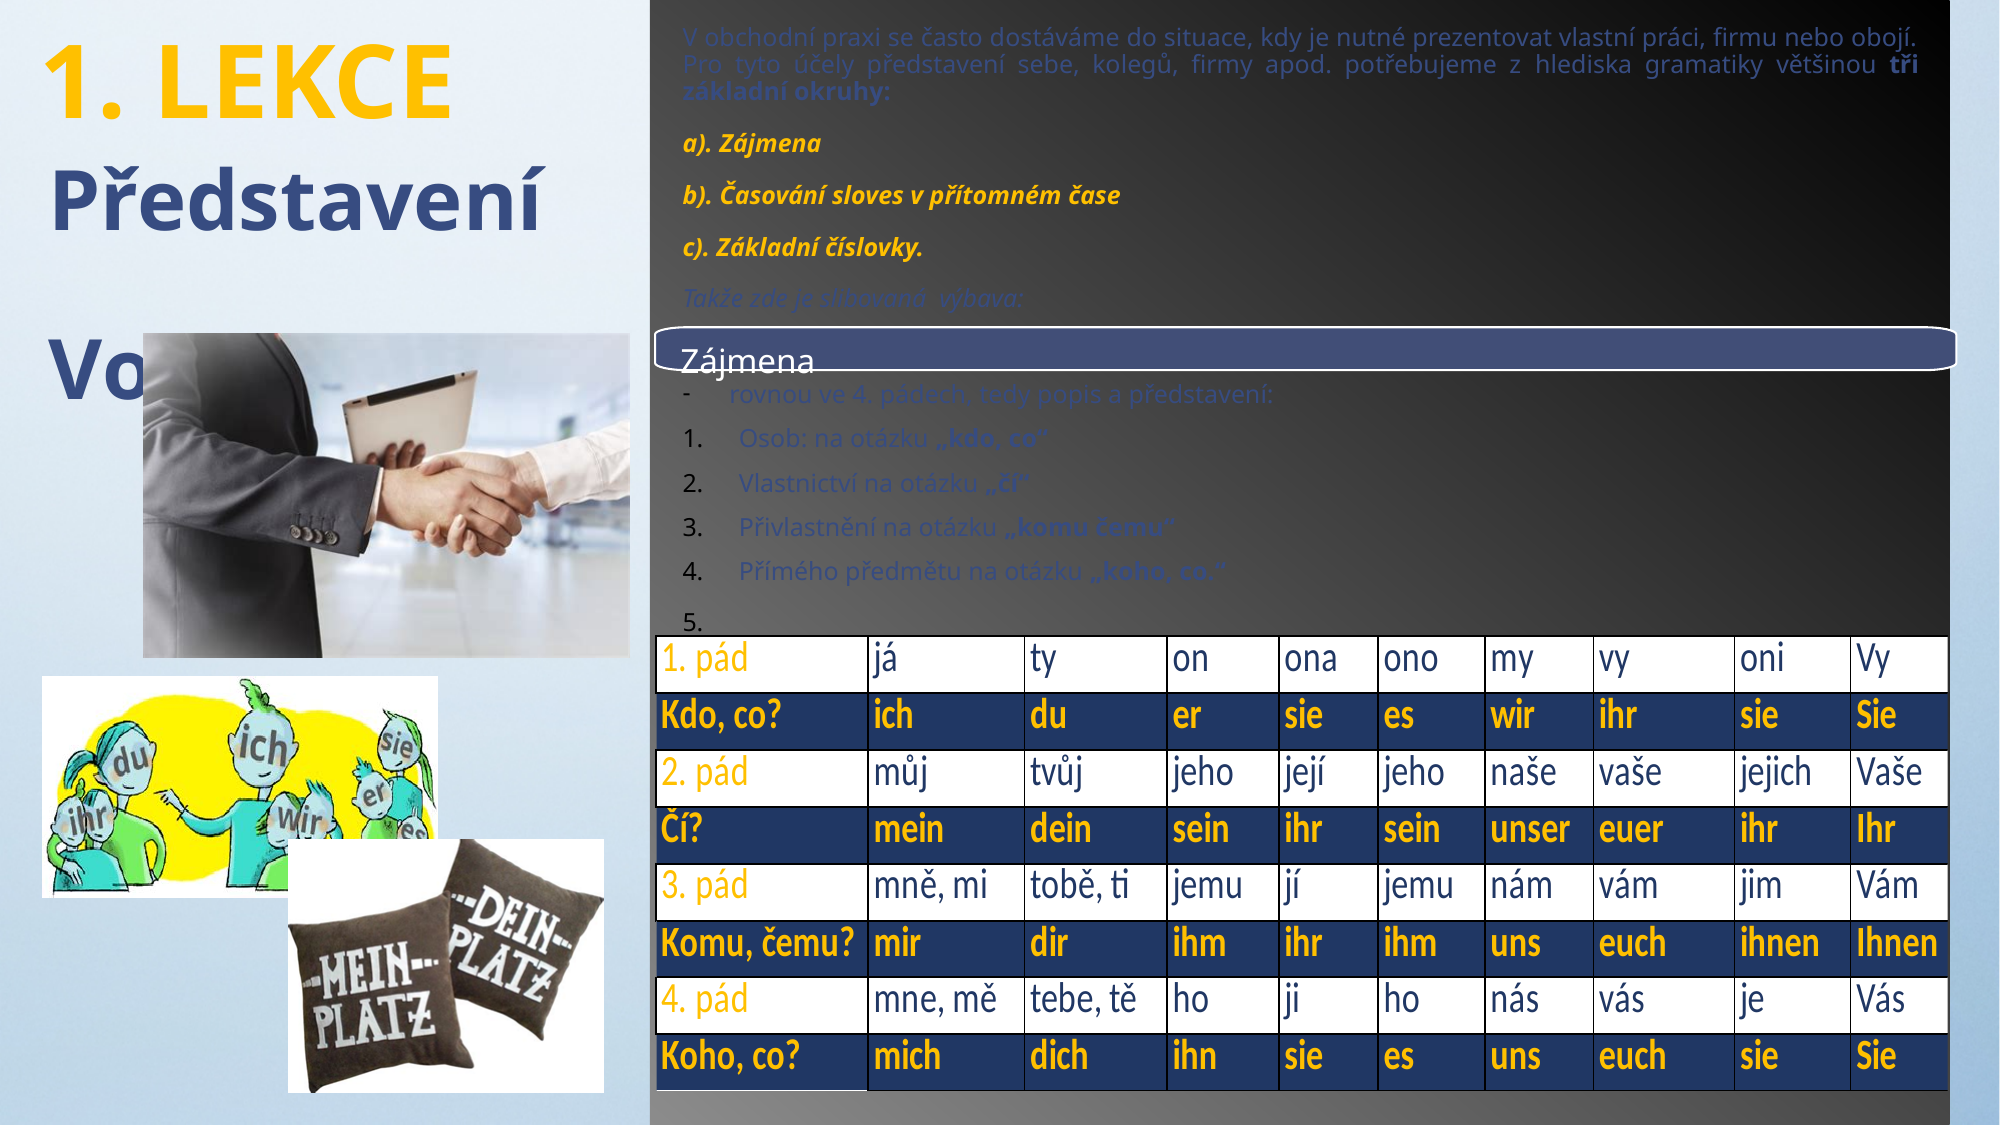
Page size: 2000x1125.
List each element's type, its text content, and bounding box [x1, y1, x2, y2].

text_box Představení Vorstellung [28, 152, 583, 340]
text_box V obchodní praxi se často dostáváme do situace, kdy je nutné prezentovat vlastní práci, firmu nebo obojí. Pro tyto účely představení sebe, kolegů, firmy apod. potřebujeme z hlediska gramatiky většinou tři základní okruhy: a). Zájmena b). Časování sloves v přítomném čase c). Základní číslovky. Takže zde je slibovaná výbava: rovnou ve 4. pádech, tedy popis a představení: Osob: na otázku „kdo, co“ Vlastnictví na otázku „čí“ Přivlastnění na otázku „komu čemu“ Přímého předmětu na otázku „koho, co.“ [662, 364, 1957, 694]
list [655, 365, 662, 614]
list [655, 41, 662, 332]
title 1. LEKCE [19, 0, 531, 153]
picture [143, 333, 630, 658]
text_box V obchodní praxi se často dostáváme do situace, kdy je nutné prezentovat vlastní práci, firmu nebo obojí. Pro tyto účely představení sebe, kolegů, firmy apod. potřebujeme z hlediska gramatiky většinou tři základní okruhy: a). Zájmena b). Časování sloves v přítomném čase c). Základní číslovky. Takže zde je slibovaná výbava: rovnou ve 4. pádech, tedy popis a představení: Osob: na otázku „kdo, co“ Vlastnictví na otázku „čí“ Přivlastnění na otázku „komu čemu“ Přímého předmětu na otázku „koho, co.“ [662, 15, 1957, 333]
picture [42, 676, 604, 1093]
picture [655, 635, 1950, 1093]
text_box Zájmena [655, 327, 1957, 371]
